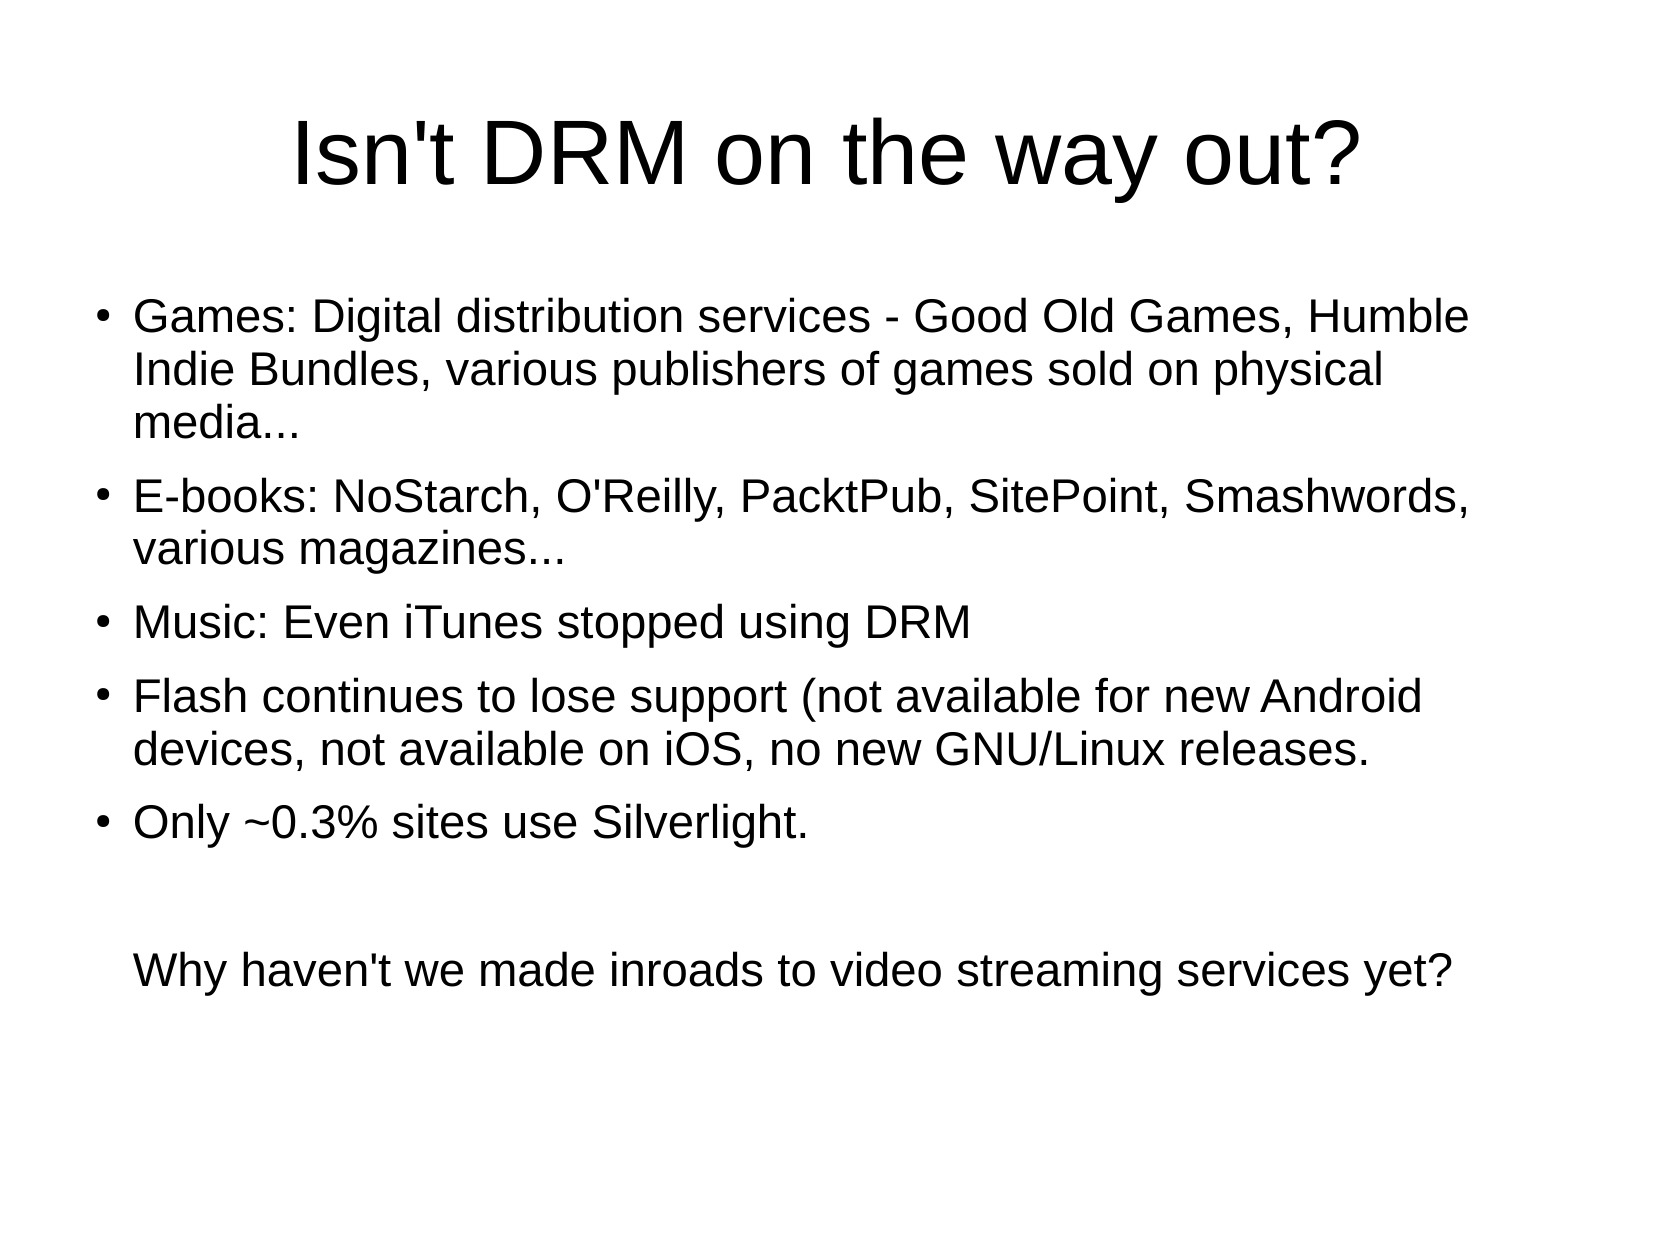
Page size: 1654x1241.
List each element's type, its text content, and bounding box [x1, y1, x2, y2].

list Games: Digital distribution services - Good Old Games, Humble Indie Bundles, various publishers of games sold on physical media... E-books: NoStarch, O'Reilly, PacktPub, SitePoint, Smashwords, various magazines... Music: Even iTunes stopped using DRM Flash continues to lose support (not available for new Android devices, not available on iOS, no new GNU/Linux releases. Only ~0.3% sites use Silverlight. Why haven't we made inroads to video streaming services yet? [82, 290, 1538, 1010]
title Isn't DRM on the way out? [82, 49, 1571, 257]
